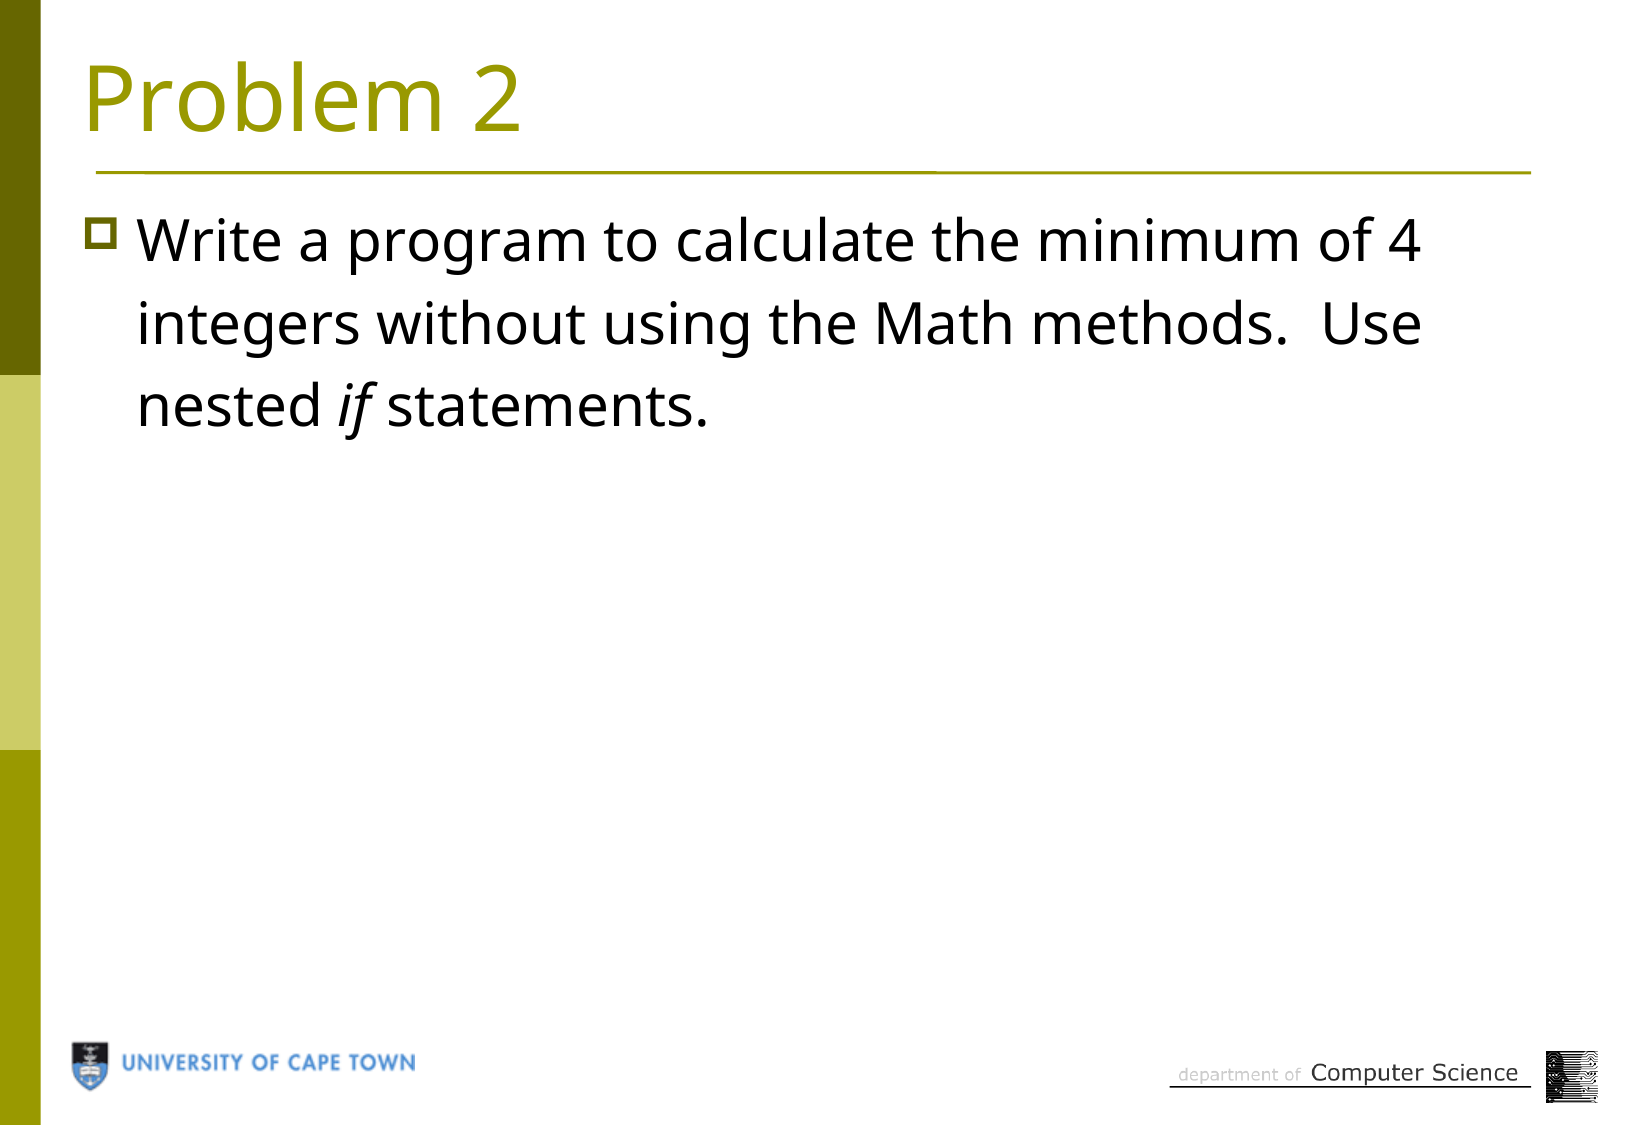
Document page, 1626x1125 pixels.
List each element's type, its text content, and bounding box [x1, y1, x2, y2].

list Write a program to calculate the minimum of 4 integers without using the Math methods. Use nested if statements. [81, 196, 1543, 991]
picture [1169, 1043, 1532, 1091]
title Problem 2 [81, 36, 1543, 165]
picture [1546, 1051, 1598, 1103]
picture [61, 1024, 415, 1103]
